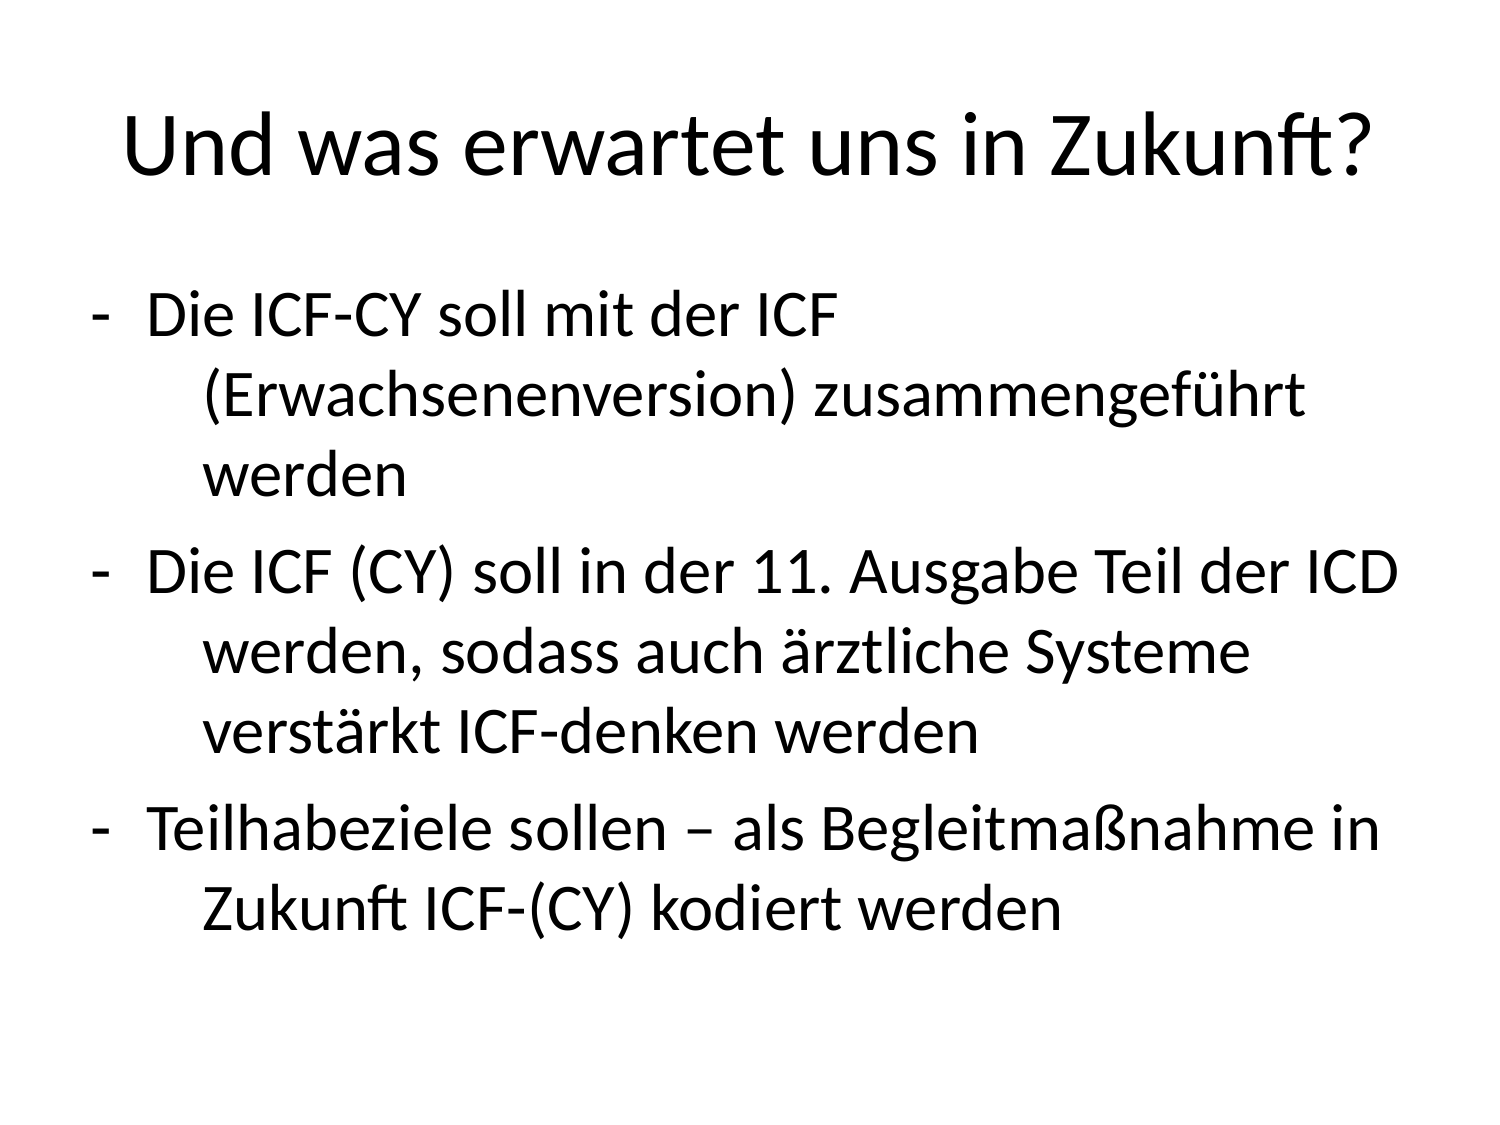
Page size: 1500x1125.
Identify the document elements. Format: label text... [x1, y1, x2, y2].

title Und was erwartet uns in Zukunft? [75, 45, 1426, 233]
list Die ICF-CY soll mit der ICF (Erwachsenenversion) zusammengeführt werden Die ICF (CY) soll in der 11. Ausgabe Teil der ICD werden, sodass auch ärztliche Systeme verstärkt ICF-denken werden Teilhabeziele sollen – als Begleitmaßnahme in Zukunft ICF-(CY) kodiert werden [75, 262, 1426, 1005]
